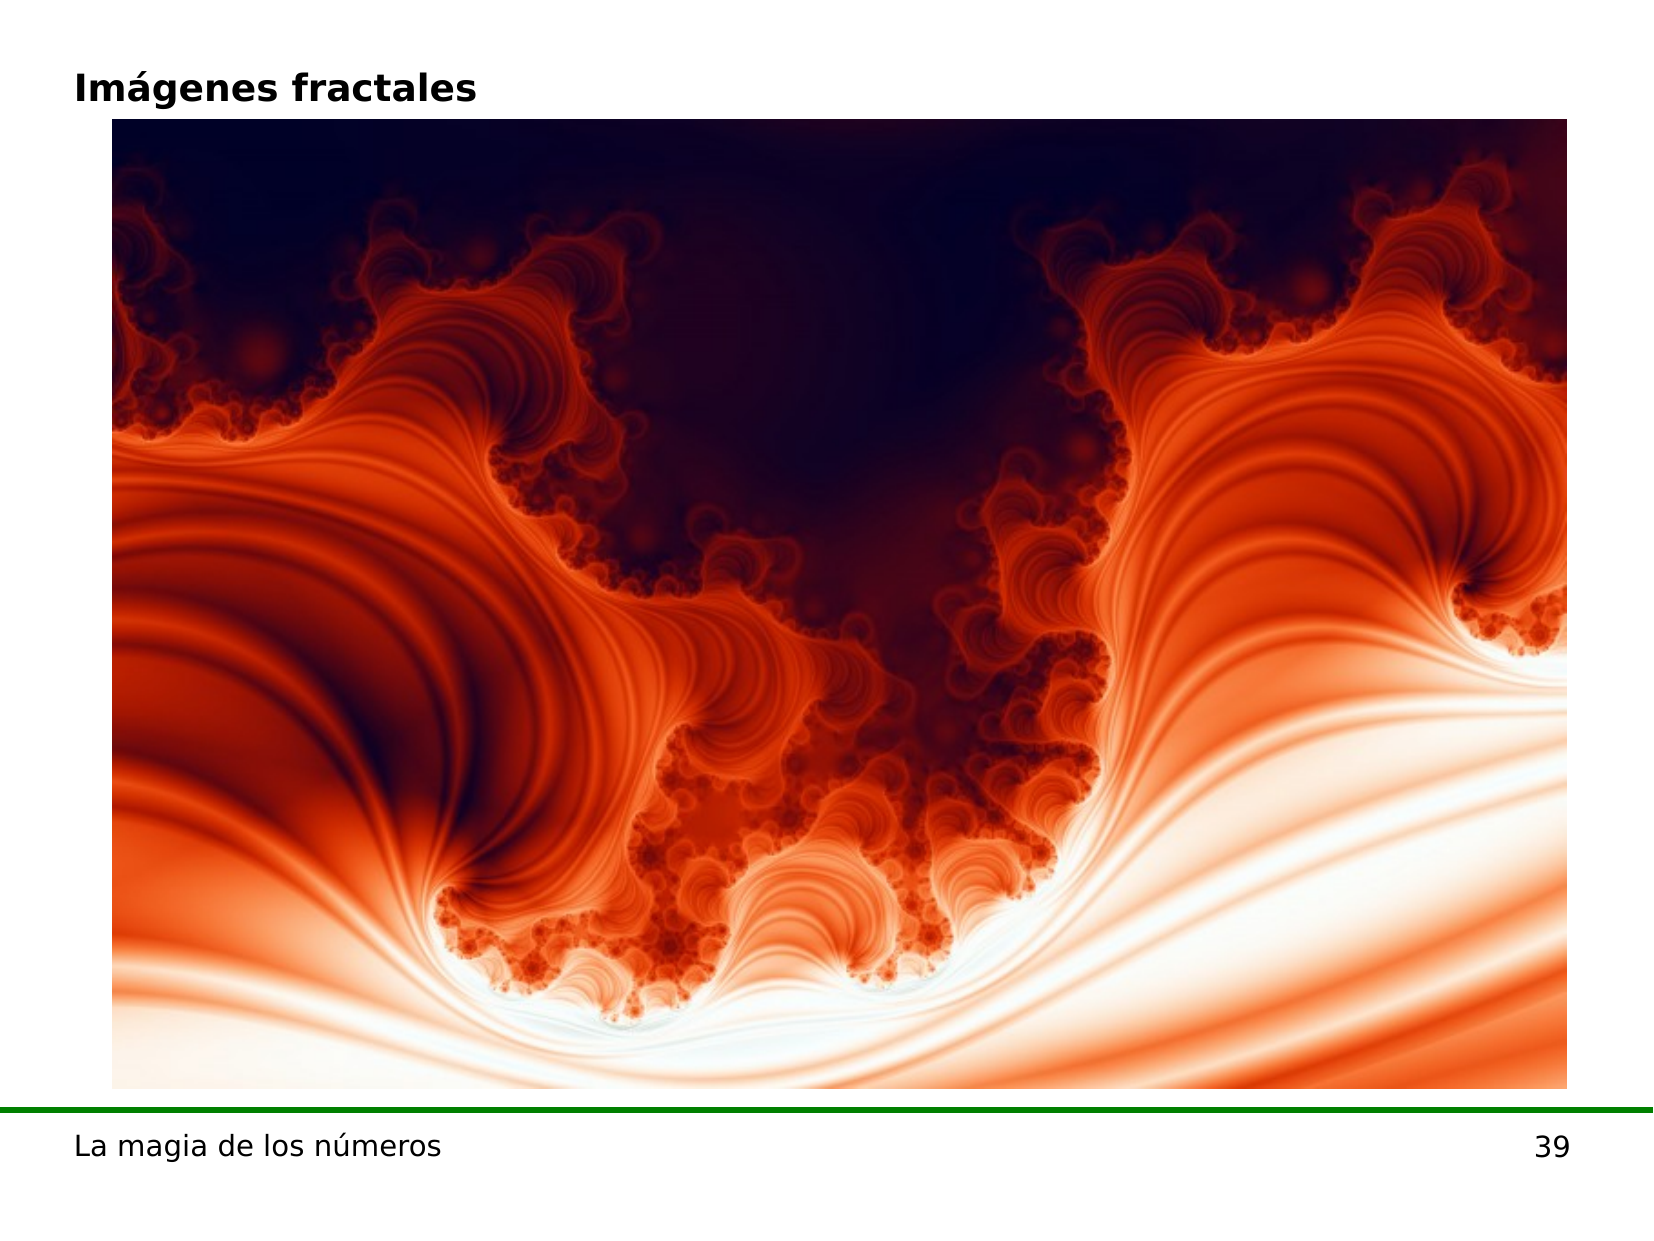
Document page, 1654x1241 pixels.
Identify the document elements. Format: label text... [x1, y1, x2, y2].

text_box La magia de los números [59, 1122, 975, 1172]
text_box Imágenes fractales [59, 59, 1182, 118]
picture [112, 119, 1567, 1089]
